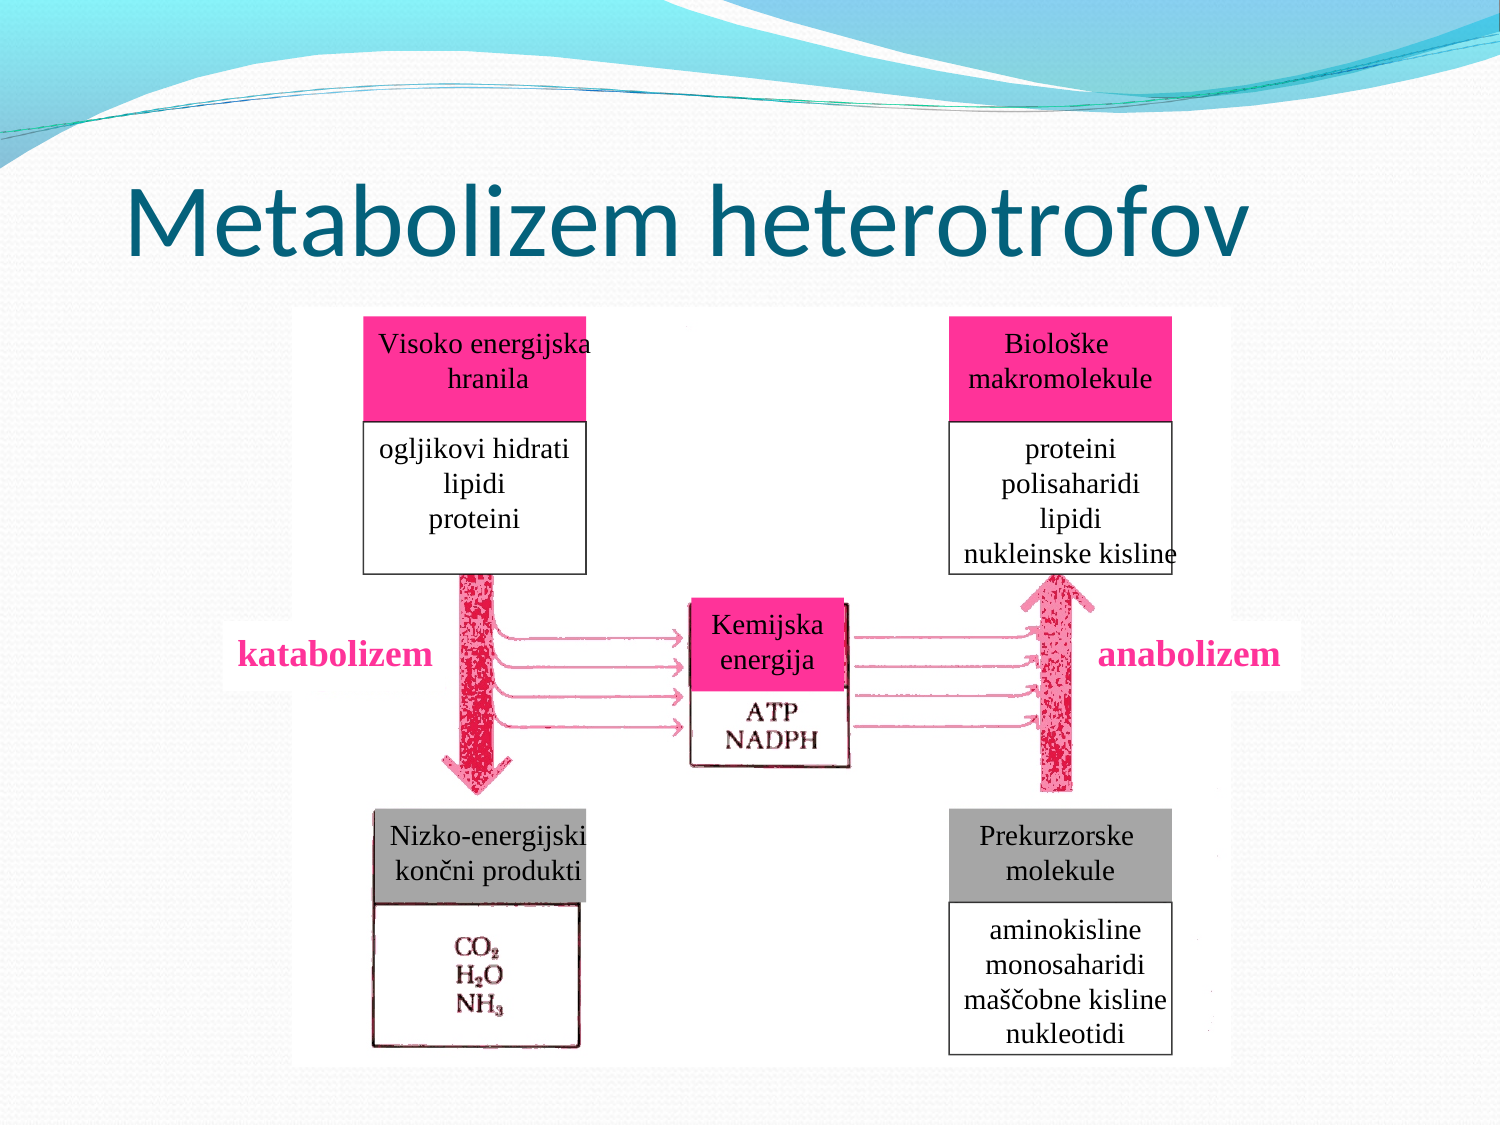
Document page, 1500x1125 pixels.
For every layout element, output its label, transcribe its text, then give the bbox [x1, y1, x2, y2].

text_box katabolizem [222, 621, 446, 692]
text_box ogljikovi hidrati lipidi proteini [363, 421, 587, 575]
text_box aminokisline monosaharidi maščobne kisline nukleotidi [949, 902, 1172, 1055]
text_box anabolizem [1078, 621, 1301, 692]
text_box Prekurzorske molekule [949, 808, 1172, 902]
text_box Biološke makromolekule [949, 316, 1172, 421]
title Metabolizem heterotrofov [123, 90, 1474, 278]
text_box [292, 307, 1231, 1067]
text_box Visoko energijska hranila [363, 316, 587, 421]
text_box Kemijska energija [691, 597, 844, 692]
text_box proteini polisaharidi lipidi nukleinske kisline [949, 421, 1172, 575]
text_box Nizko-energijski končni produkti [375, 808, 587, 903]
picture [0, 0, 1500, 1125]
